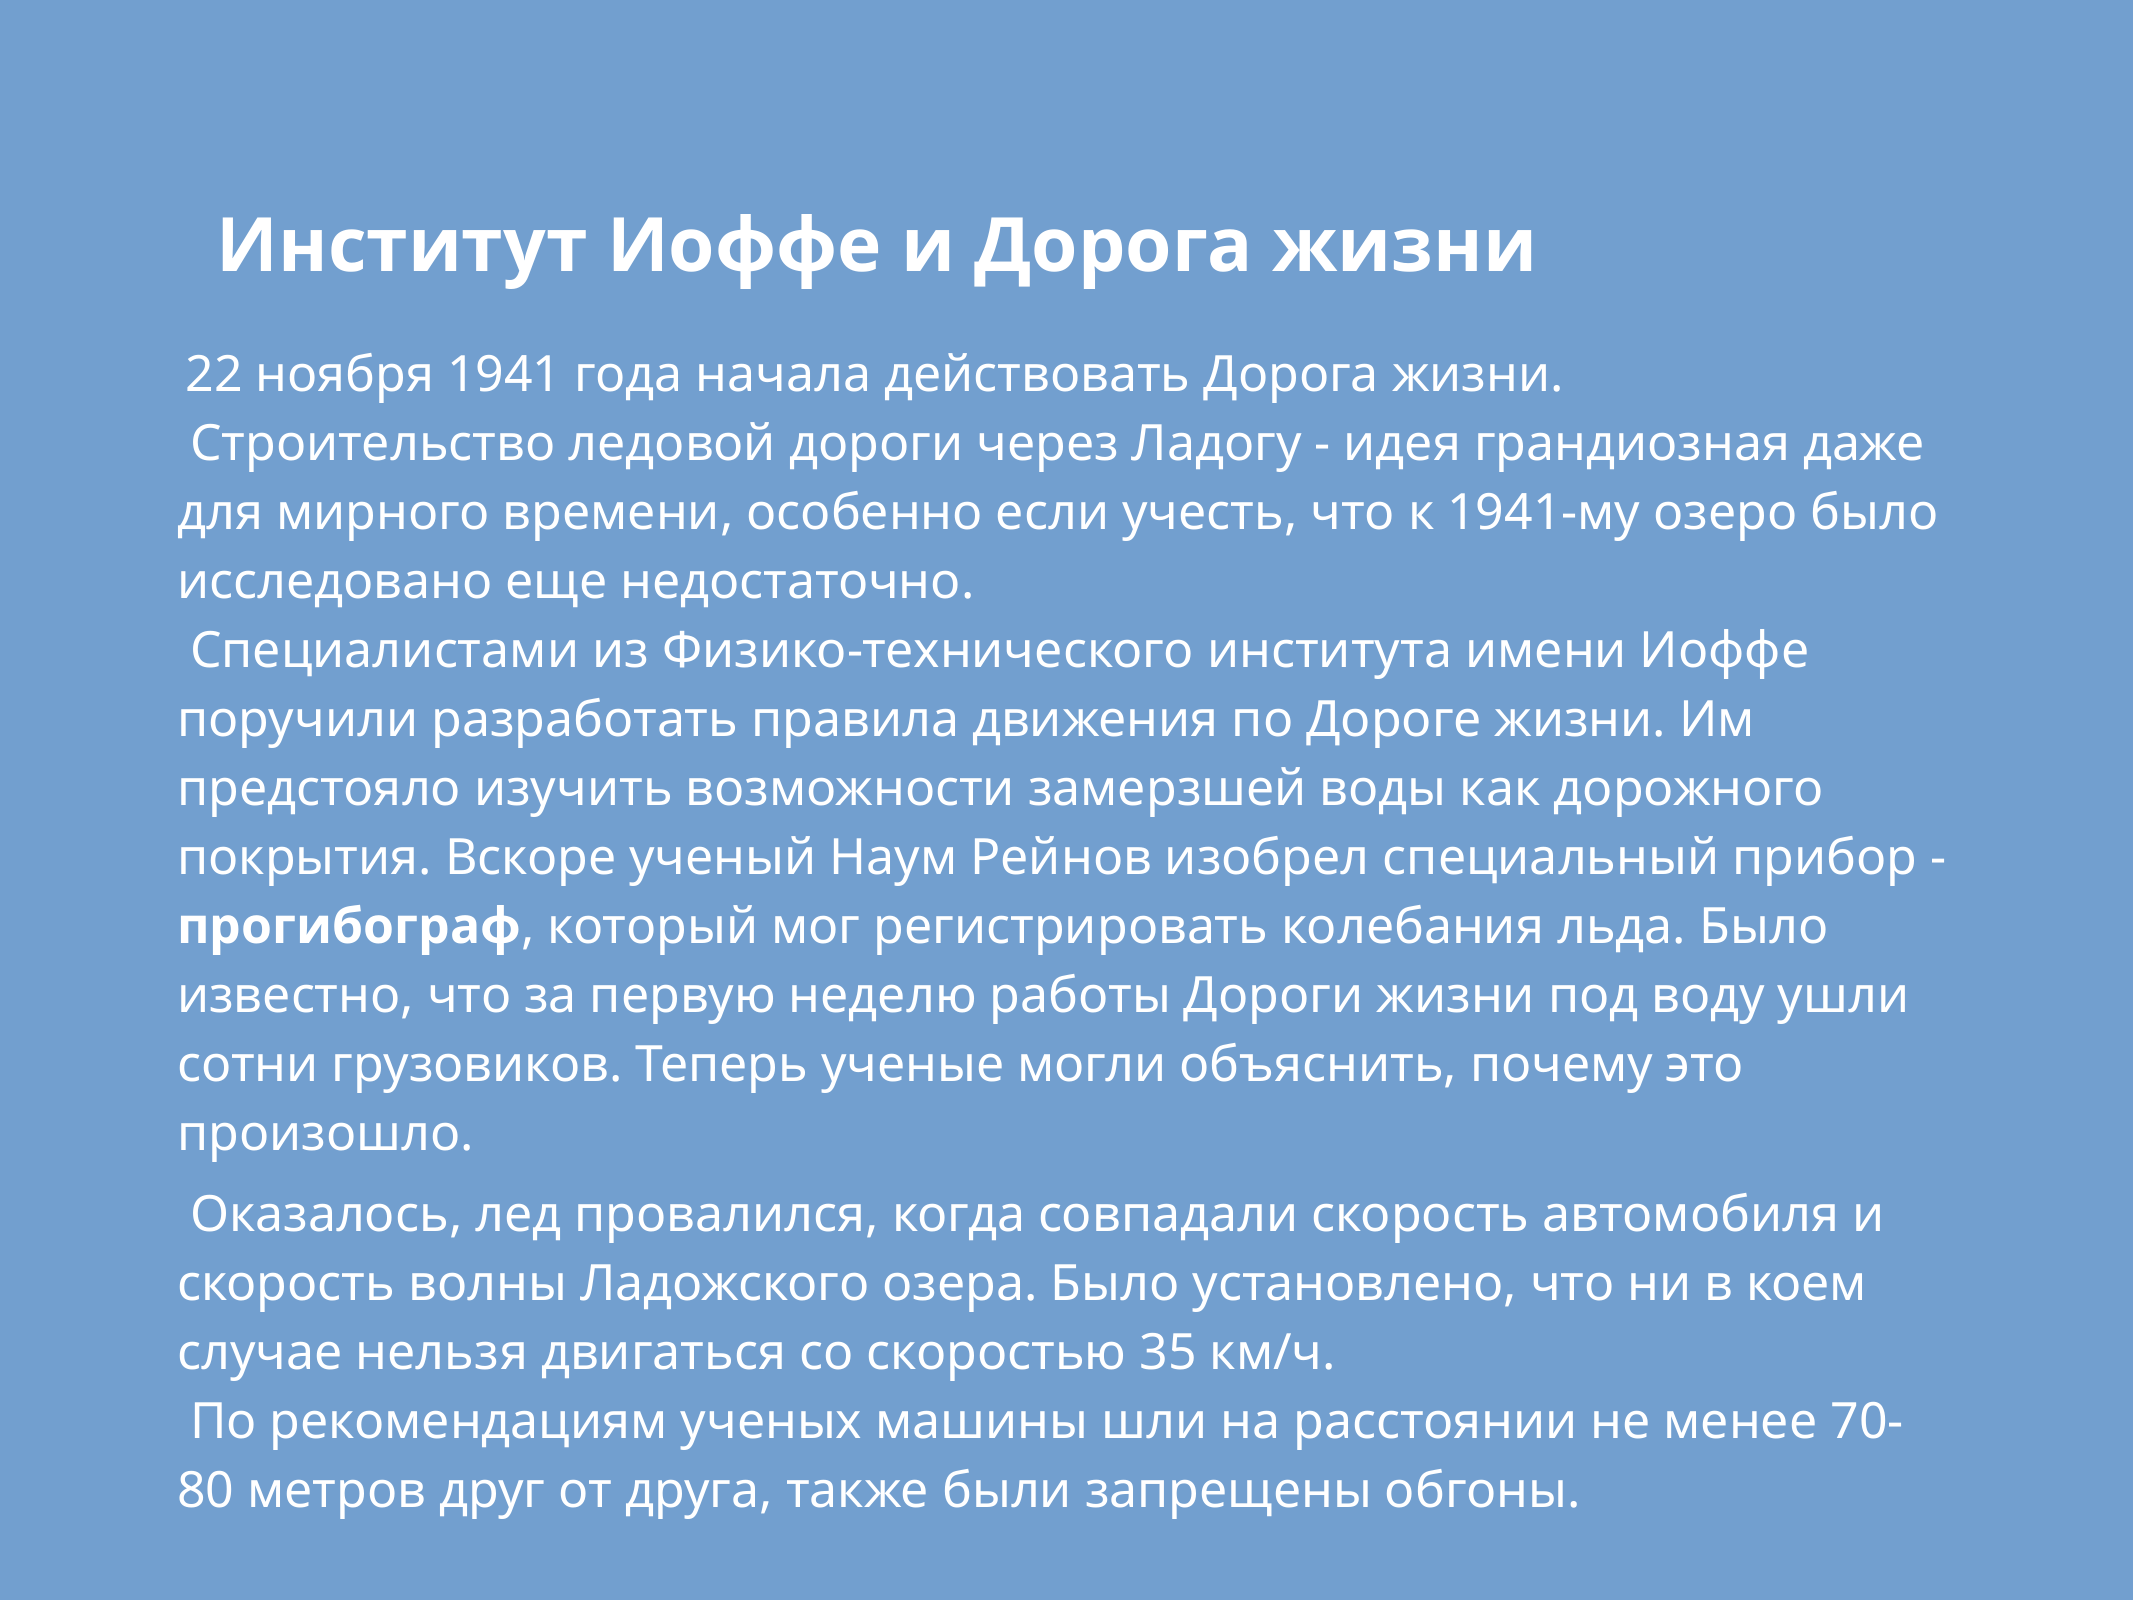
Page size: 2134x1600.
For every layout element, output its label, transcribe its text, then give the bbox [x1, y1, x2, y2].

title Институт Иоффе и Дорога жизни [208, 33, 1925, 374]
list 22 ноября 1941 года начала действовать Дорога жизни. Строительство ледовой дороги через Ладогу - идея грандиозная даже для мирного времени, особенно если учесть, что к 1941-му озеро было исследовано еще недостаточно. Специалистами из Физико-технического института имени Иоффе поручили разработать правила движения по Дороге жизни. Им предстояло изучить возможности замерзшей воды как дорожного покрытия. Вскоре ученый Наум Рейнов изобрел специальный прибор - прогибограф, который мог регистрировать колебания льда. Было известно, что за первую неделю работы Дороги жизни под воду ушли сотни грузовиков. Теперь ученые могли объяснить, почему это произошло. Оказалось, лед провалился, когда совпадали скорость автомобиля и скорость волны Ладожского озера. Было установлено, что ни в коем случае нельзя двигаться со скоростью 35 км/ч. По рекомендациям ученых машины шли на расстоянии не менее 70-80 метров друг от друга, также были запрещены обгоны. [168, 374, 1965, 1476]
